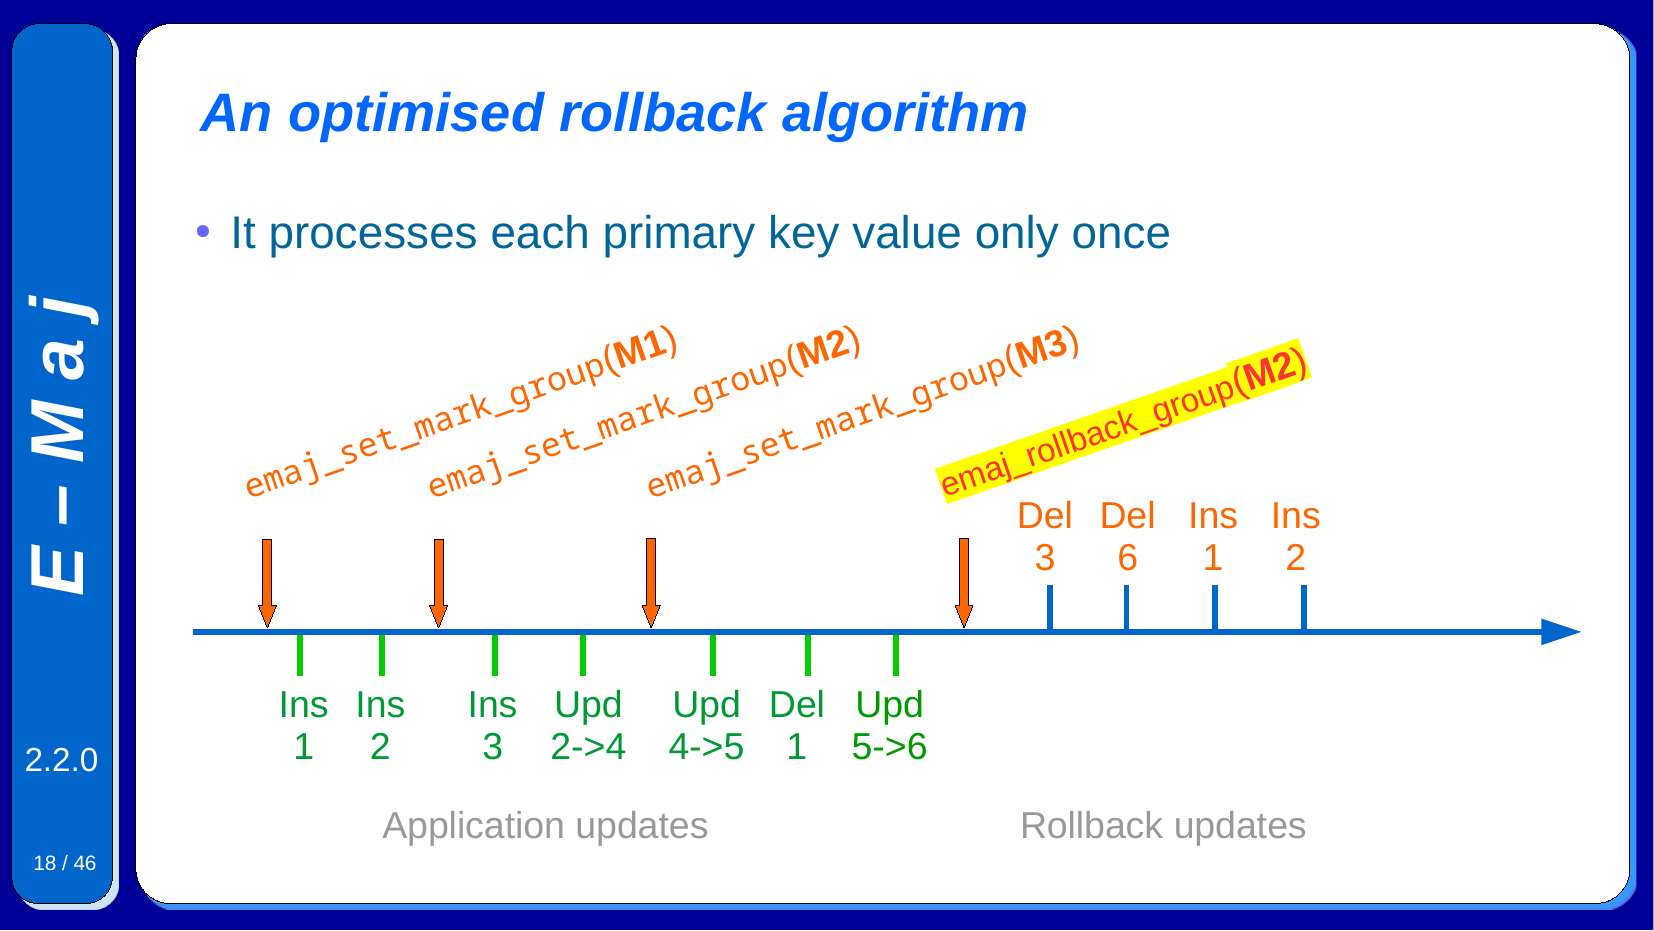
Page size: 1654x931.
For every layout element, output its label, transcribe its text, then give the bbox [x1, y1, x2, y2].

text_box Ins 2 [340, 676, 432, 777]
text_box emaj_set_mark_group(M2) [403, 302, 887, 530]
text_box Upd 5->6 [836, 676, 962, 777]
text_box Ins 3 [452, 676, 535, 777]
text_box Del 3 [1002, 487, 1084, 588]
text_box Ins 2 [1256, 487, 1347, 588]
list It processes each primary key value only once [177, 206, 1587, 827]
title An optimised rollback algorithm [200, 34, 1575, 191]
text_box [642, 538, 661, 628]
text_box Ins 1 [1187, 487, 1256, 588]
text_box emaj_rollback_group(M2) [917, 313, 1369, 530]
text_box Del 6 [1084, 487, 1187, 588]
text_box emaj_set_mark_group(M1) [220, 302, 700, 530]
text_box Upd 4->5 [653, 676, 779, 777]
text_box Ins 1 [263, 676, 340, 777]
text_box Del 1 [779, 676, 836, 777]
text_box Application updates [367, 796, 805, 854]
text_box [955, 538, 973, 628]
text_box Upd 2->4 [535, 676, 653, 777]
text_box emaj_set_mark_group(M3) [622, 302, 1105, 530]
text_box [429, 539, 448, 628]
text_box Rollback updates [1005, 796, 1428, 854]
text_box [258, 539, 277, 628]
